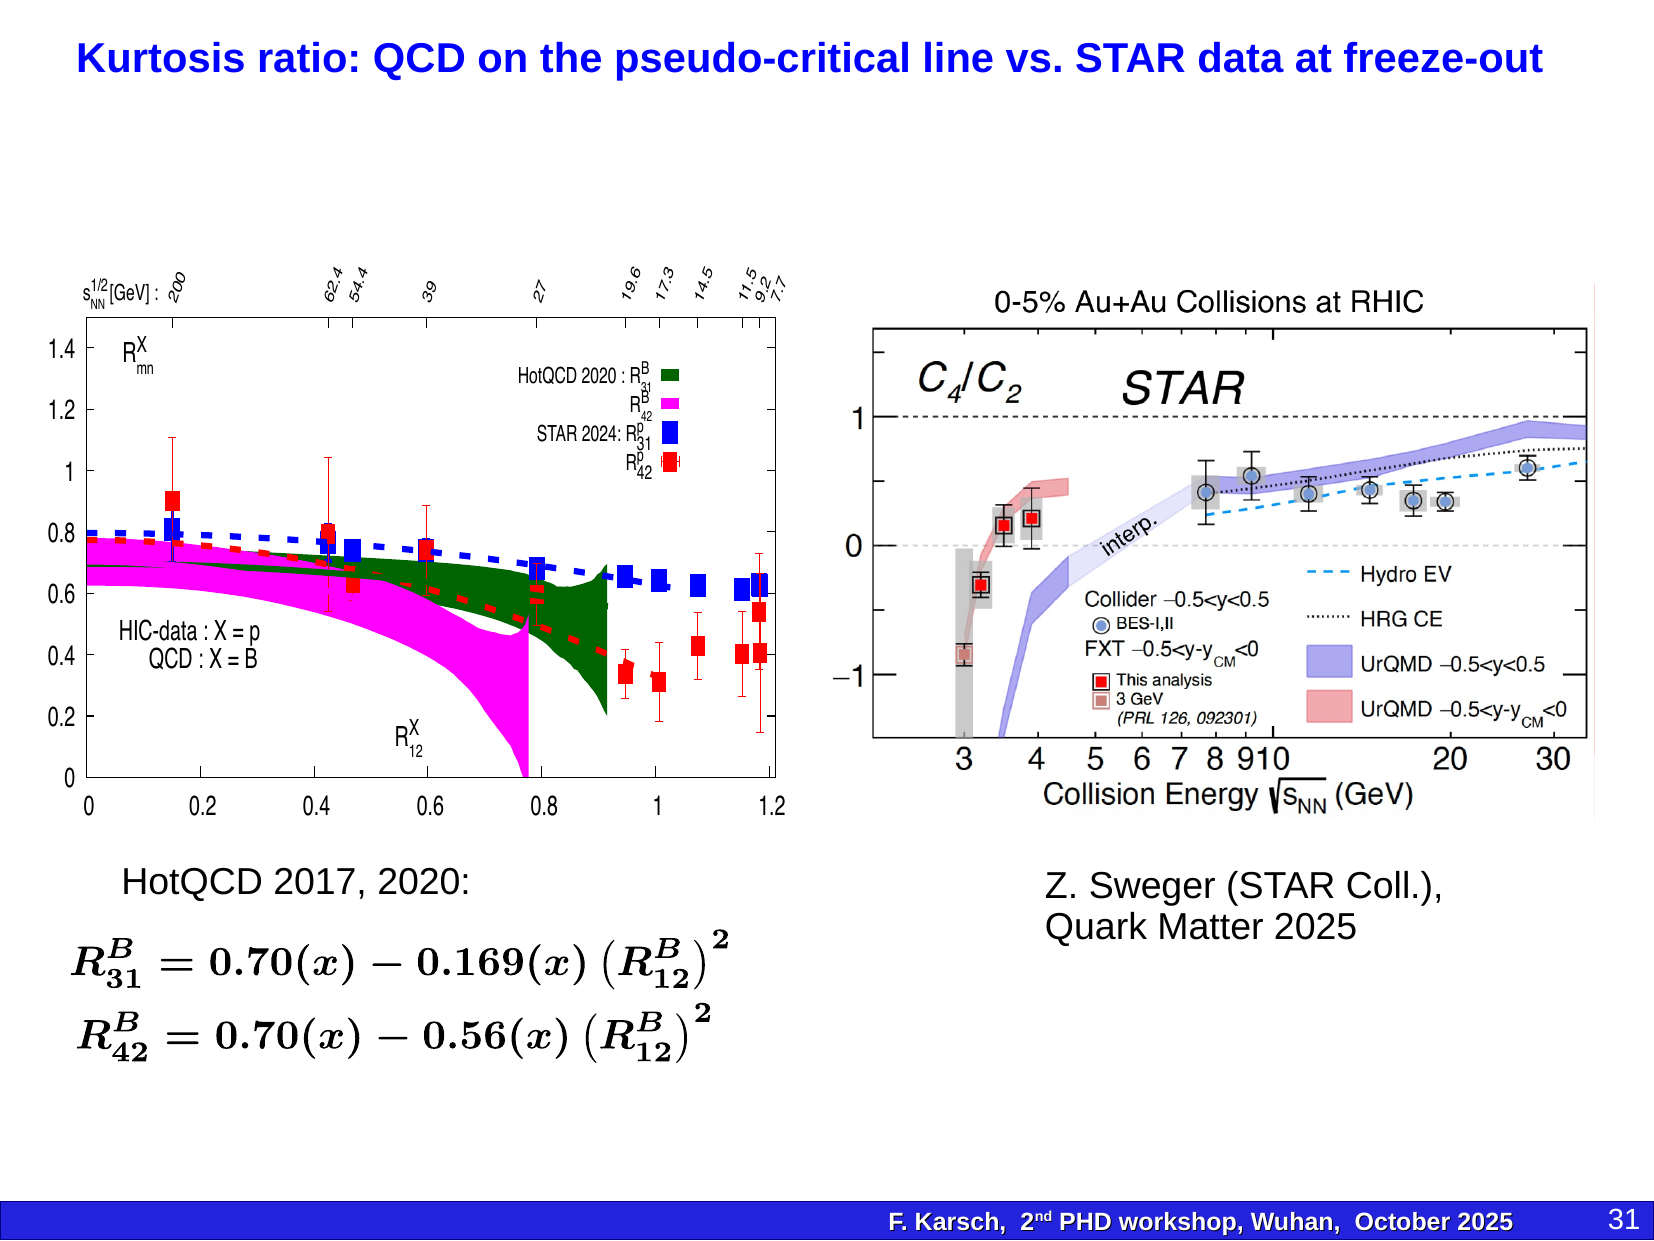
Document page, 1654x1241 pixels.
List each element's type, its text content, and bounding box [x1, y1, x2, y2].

text_box Z. Sweger (STAR Coll.), Quark Matter 2025 [1030, 856, 1563, 956]
text_box [76, 1002, 711, 1063]
text_box Kurtosis ratio: QCD on the pseudo-critical line vs. STAR data at freeze-out [61, 27, 1576, 136]
picture [0, 232, 809, 835]
text_box [70, 929, 728, 990]
picture [826, 283, 1595, 820]
text_box HotQCD 2017, 2020: [106, 852, 539, 931]
